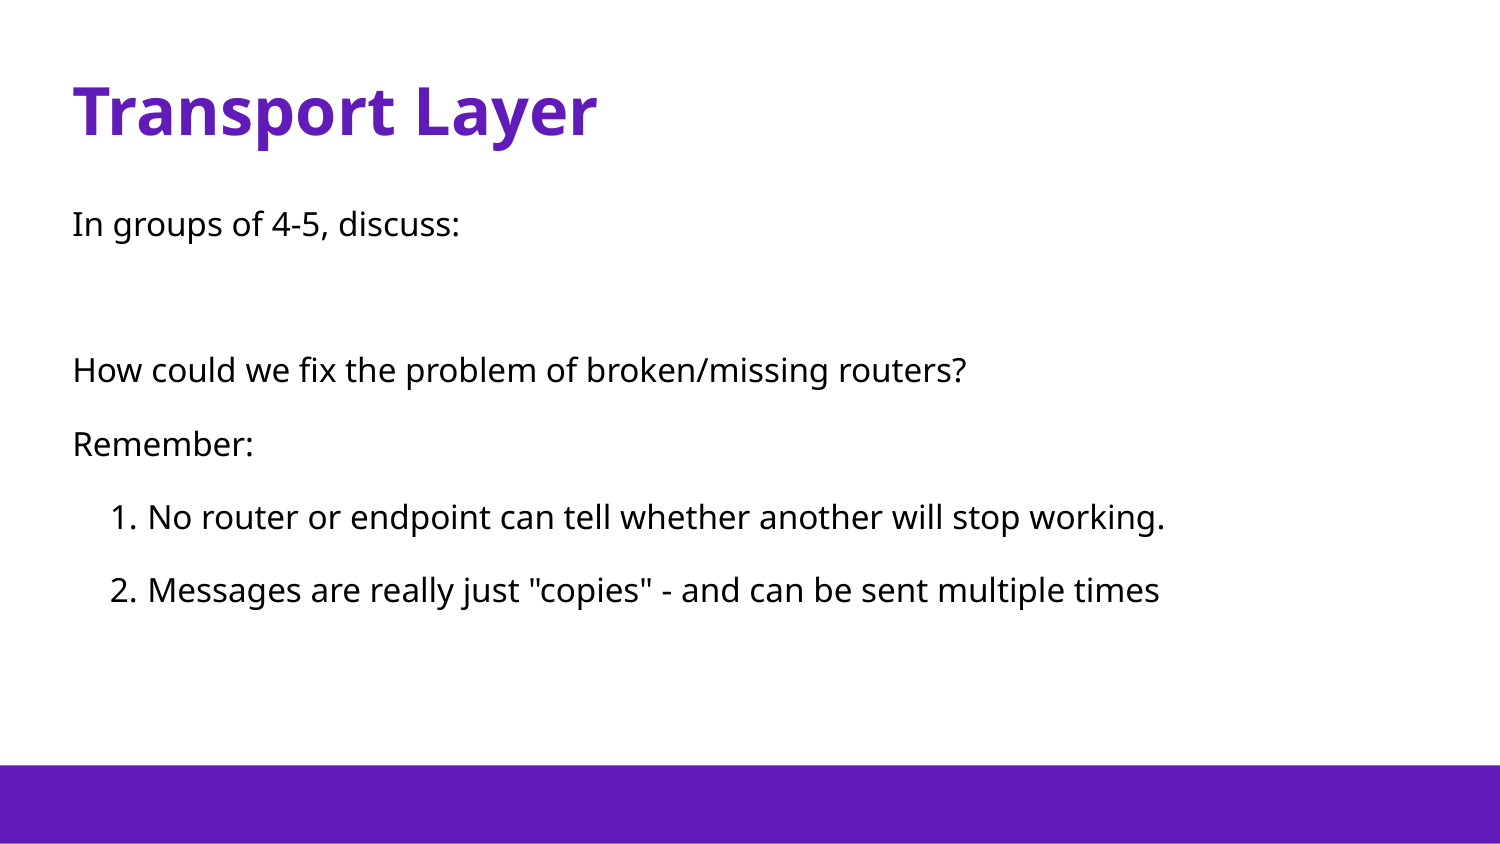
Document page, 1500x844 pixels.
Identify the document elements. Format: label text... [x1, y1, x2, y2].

title Transport Layer [57, 54, 1273, 164]
list In groups of 4-5, discuss: How could we fix the problem of broken/missing routers? Remember: No router or endpoint can tell whether another will stop working. Messages are really just "copies" - and can be sent multiple times [57, 188, 1273, 709]
